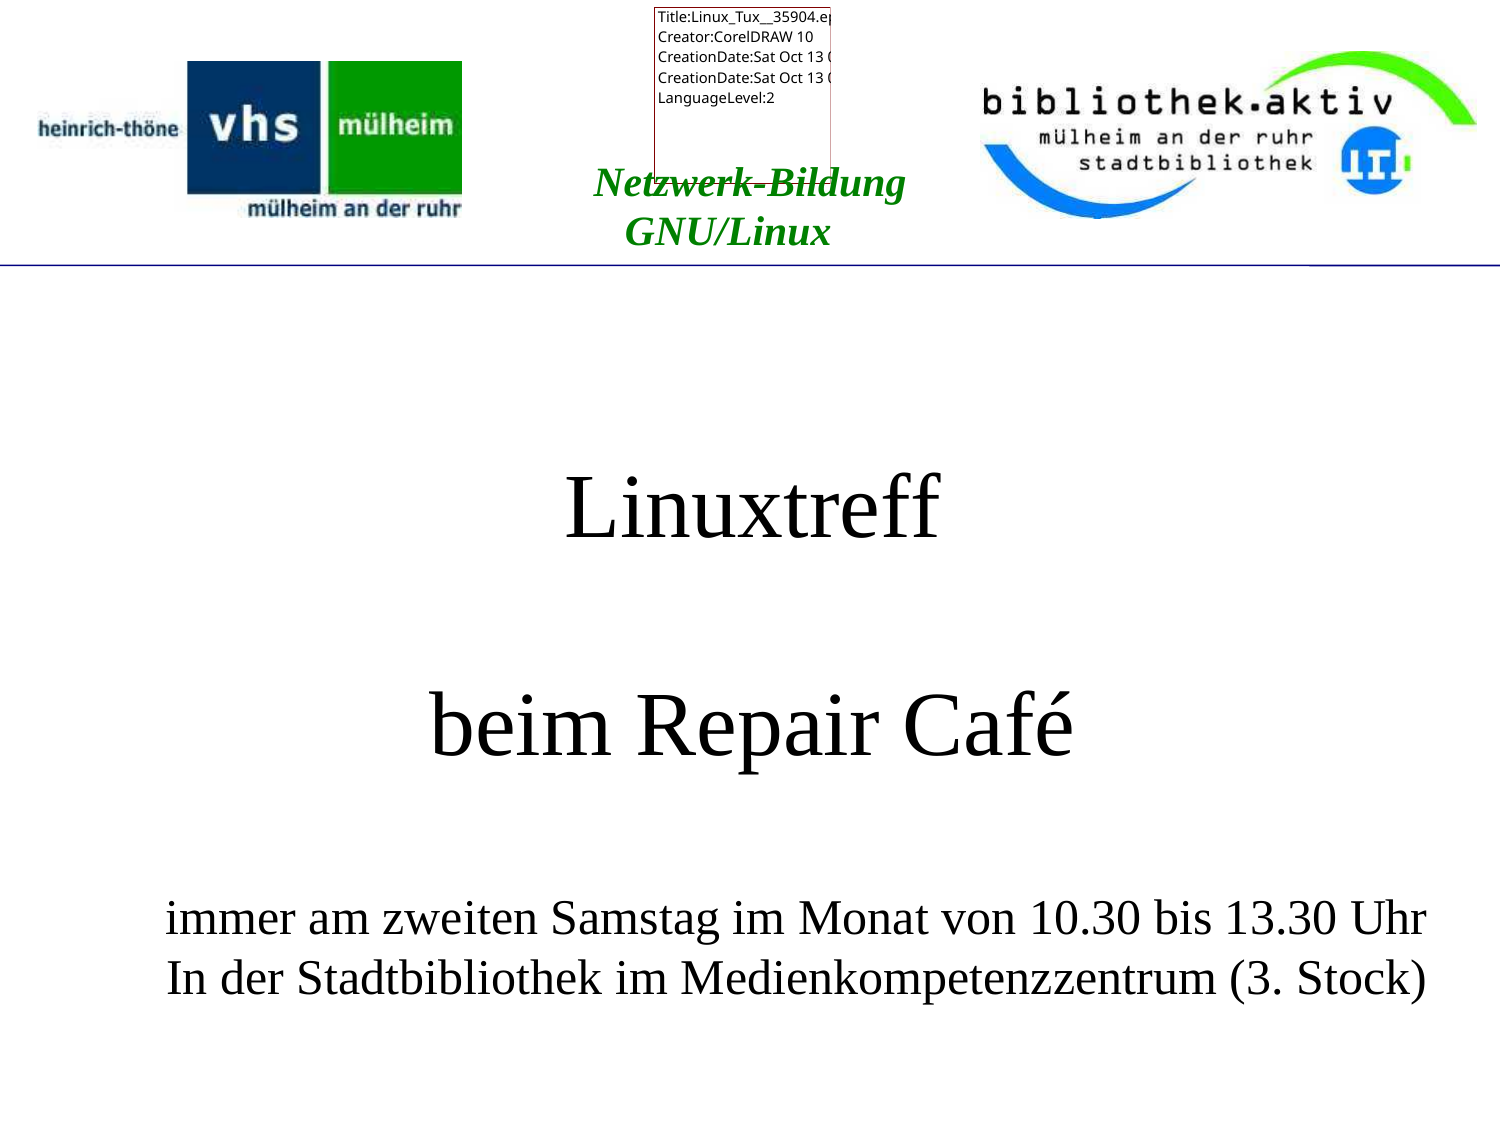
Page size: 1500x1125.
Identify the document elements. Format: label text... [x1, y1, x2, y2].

text_box Netzwerk-Bildung GNU/Linux [578, 149, 934, 264]
picture [37, 61, 462, 218]
picture [980, 51, 1477, 219]
text_box Linuxtreff beim Repair Café [265, 442, 1241, 786]
picture [653, 6, 831, 149]
text_box immer am zweiten Samstag im Monat von 10.30 bis 13.30 Uhr In der Stadtbibliothek im Medienkompetenzzentrum (3. Stock) [118, 879, 1477, 1015]
